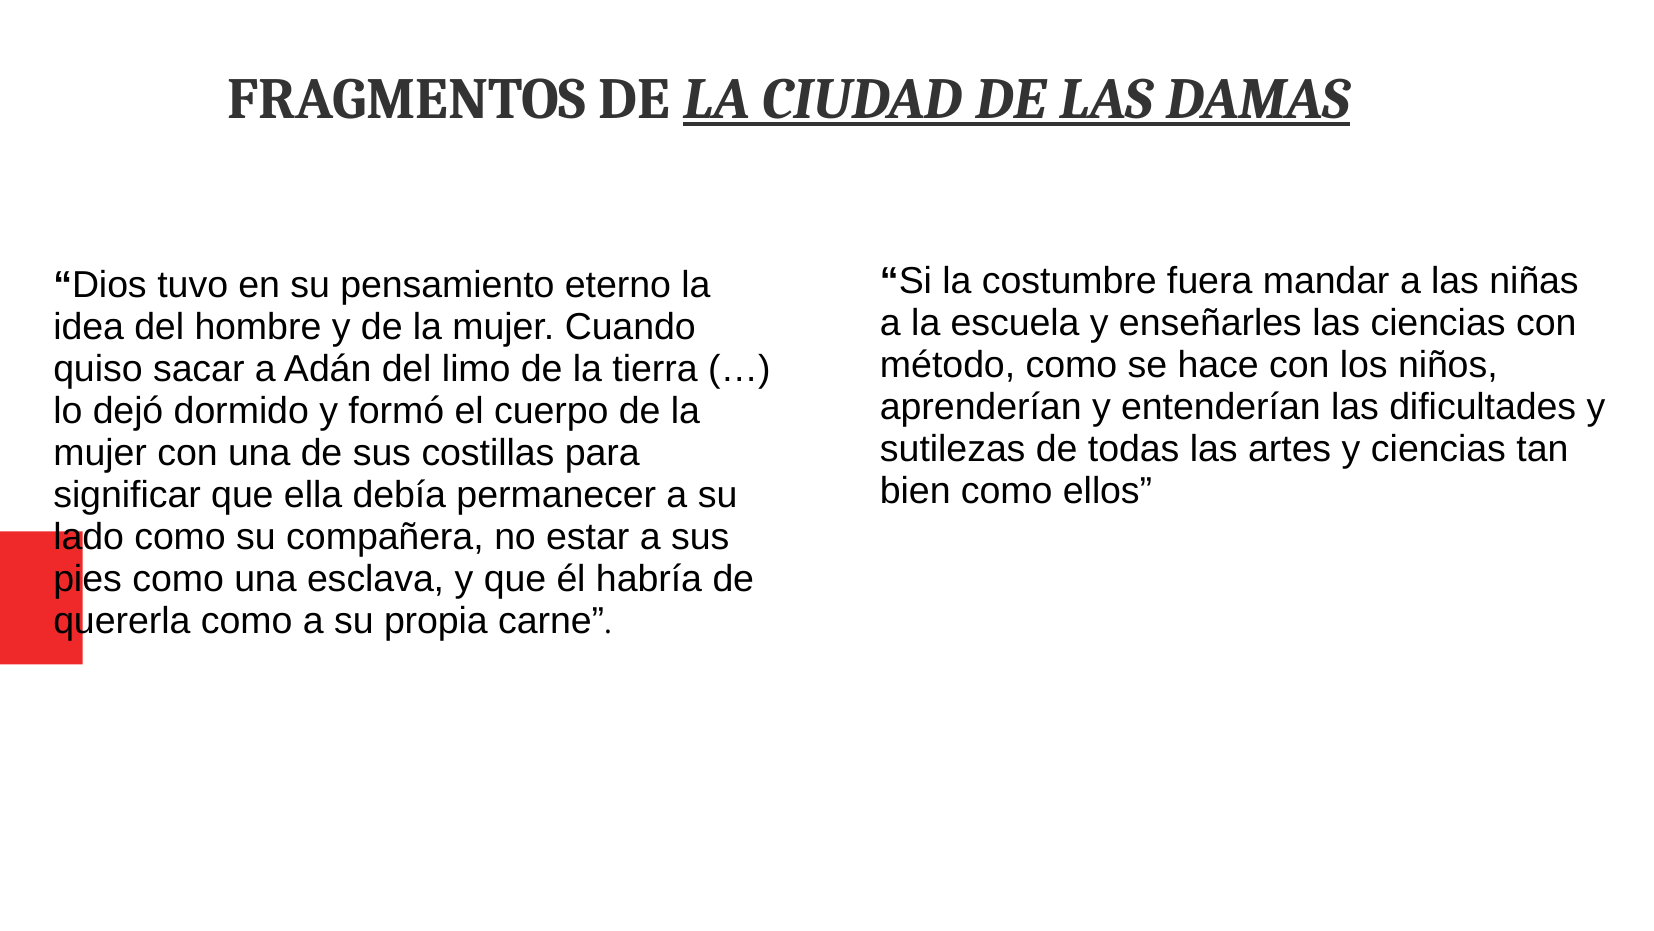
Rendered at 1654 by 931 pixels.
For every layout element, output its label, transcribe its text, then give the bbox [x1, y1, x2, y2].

list “Si la costumbre fuera mandar a las niñas a la escuela y enseñarles las ciencias con método, como se hace con los niños, aprenderían y entenderían las dificultades y sutilezas de todas las artes y ciencias tan bien como ellos” [880, 259, 1607, 800]
title FRAGMENTOS DE LA CIUDAD DE LAS DAMAS [23, 29, 1512, 170]
list “Dios tuvo en su pensamiento eterno la idea del hombre y de la mujer. Cuando quiso sacar a Adán del limo de la tierra (…) lo dejó dormido y formó el cuerpo de la mujer con una de sus costillas para significar que ella debía permanecer a su lado como su compañera, no estar a sus pies como una esclava, y que él habría de quererla como a su propia carne”. [53, 263, 780, 804]
